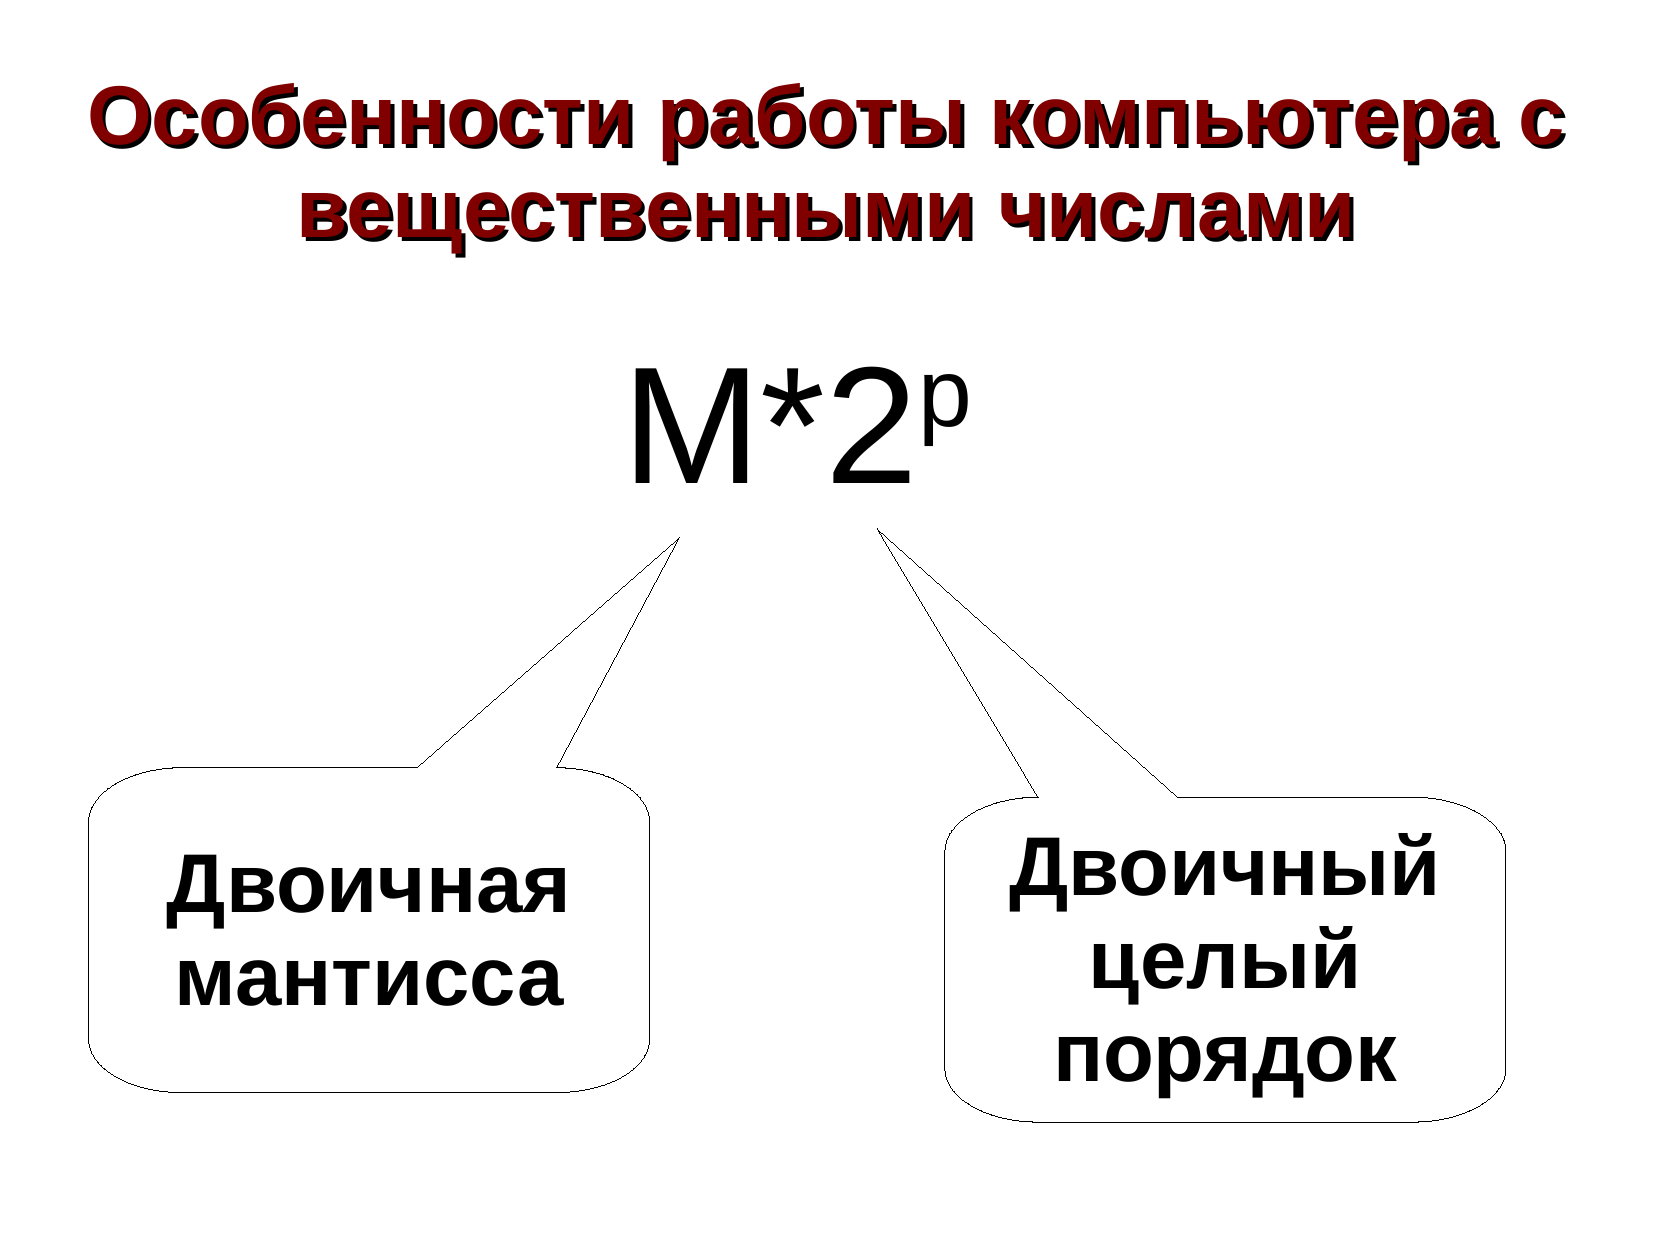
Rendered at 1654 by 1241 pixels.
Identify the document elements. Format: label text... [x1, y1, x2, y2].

text_box M*2p [206, 324, 1388, 533]
text_box Двоичный целый порядок [877, 528, 1506, 1123]
text_box Особенности работы компьютера с вещественными числами [59, 59, 1595, 266]
text_box Двоичная мантисса [88, 537, 680, 1093]
